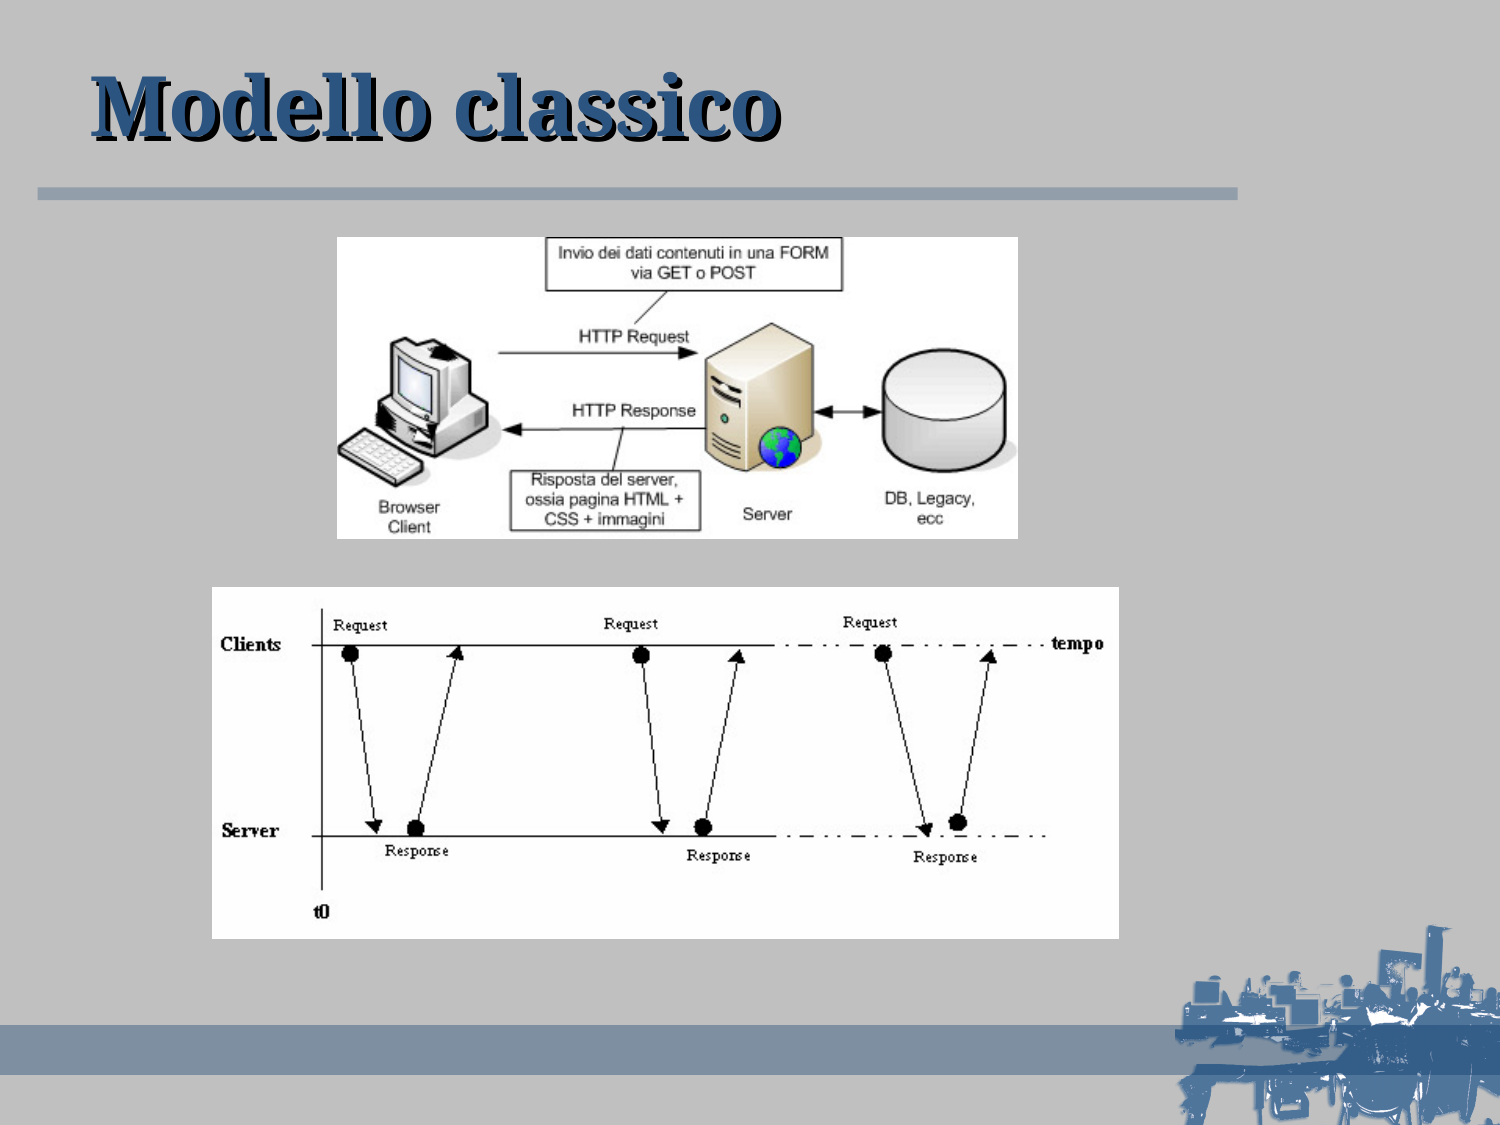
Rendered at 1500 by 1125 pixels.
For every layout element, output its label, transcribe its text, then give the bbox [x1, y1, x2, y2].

title Modello classico [75, 45, 1426, 163]
picture [212, 587, 1119, 940]
picture [337, 237, 1018, 540]
